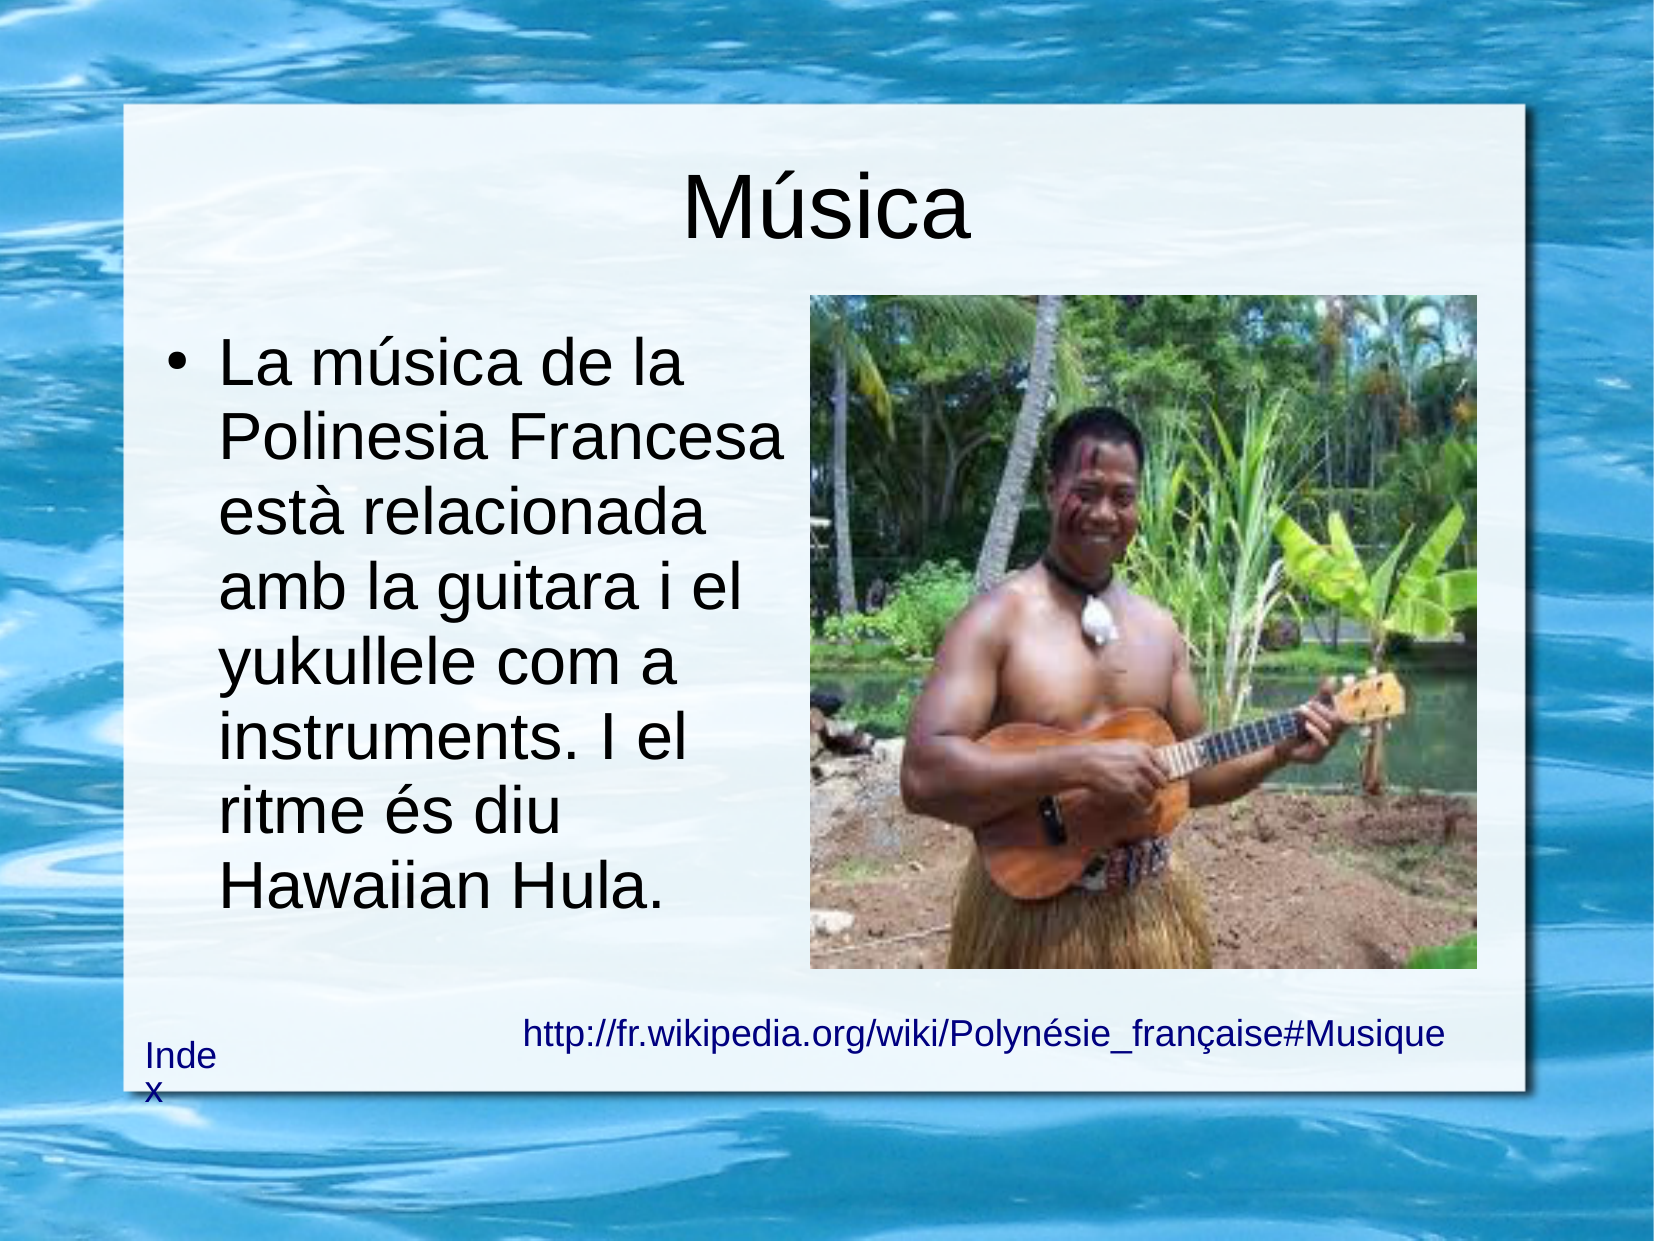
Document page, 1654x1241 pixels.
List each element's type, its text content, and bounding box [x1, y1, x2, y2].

title Música [147, 118, 1506, 296]
list La música de la Polinesia Francesa està relacionada amb la guitara i el yukullele com a instruments. I el ritme és diu Hawaiian Hula. [147, 324, 811, 1045]
picture [0, 0, 1654, 1241]
text_box http://fr.wikipedia.org/wiki/Polynésie_française#Musique [507, 1004, 1642, 1075]
text_box Index [129, 1027, 249, 1085]
